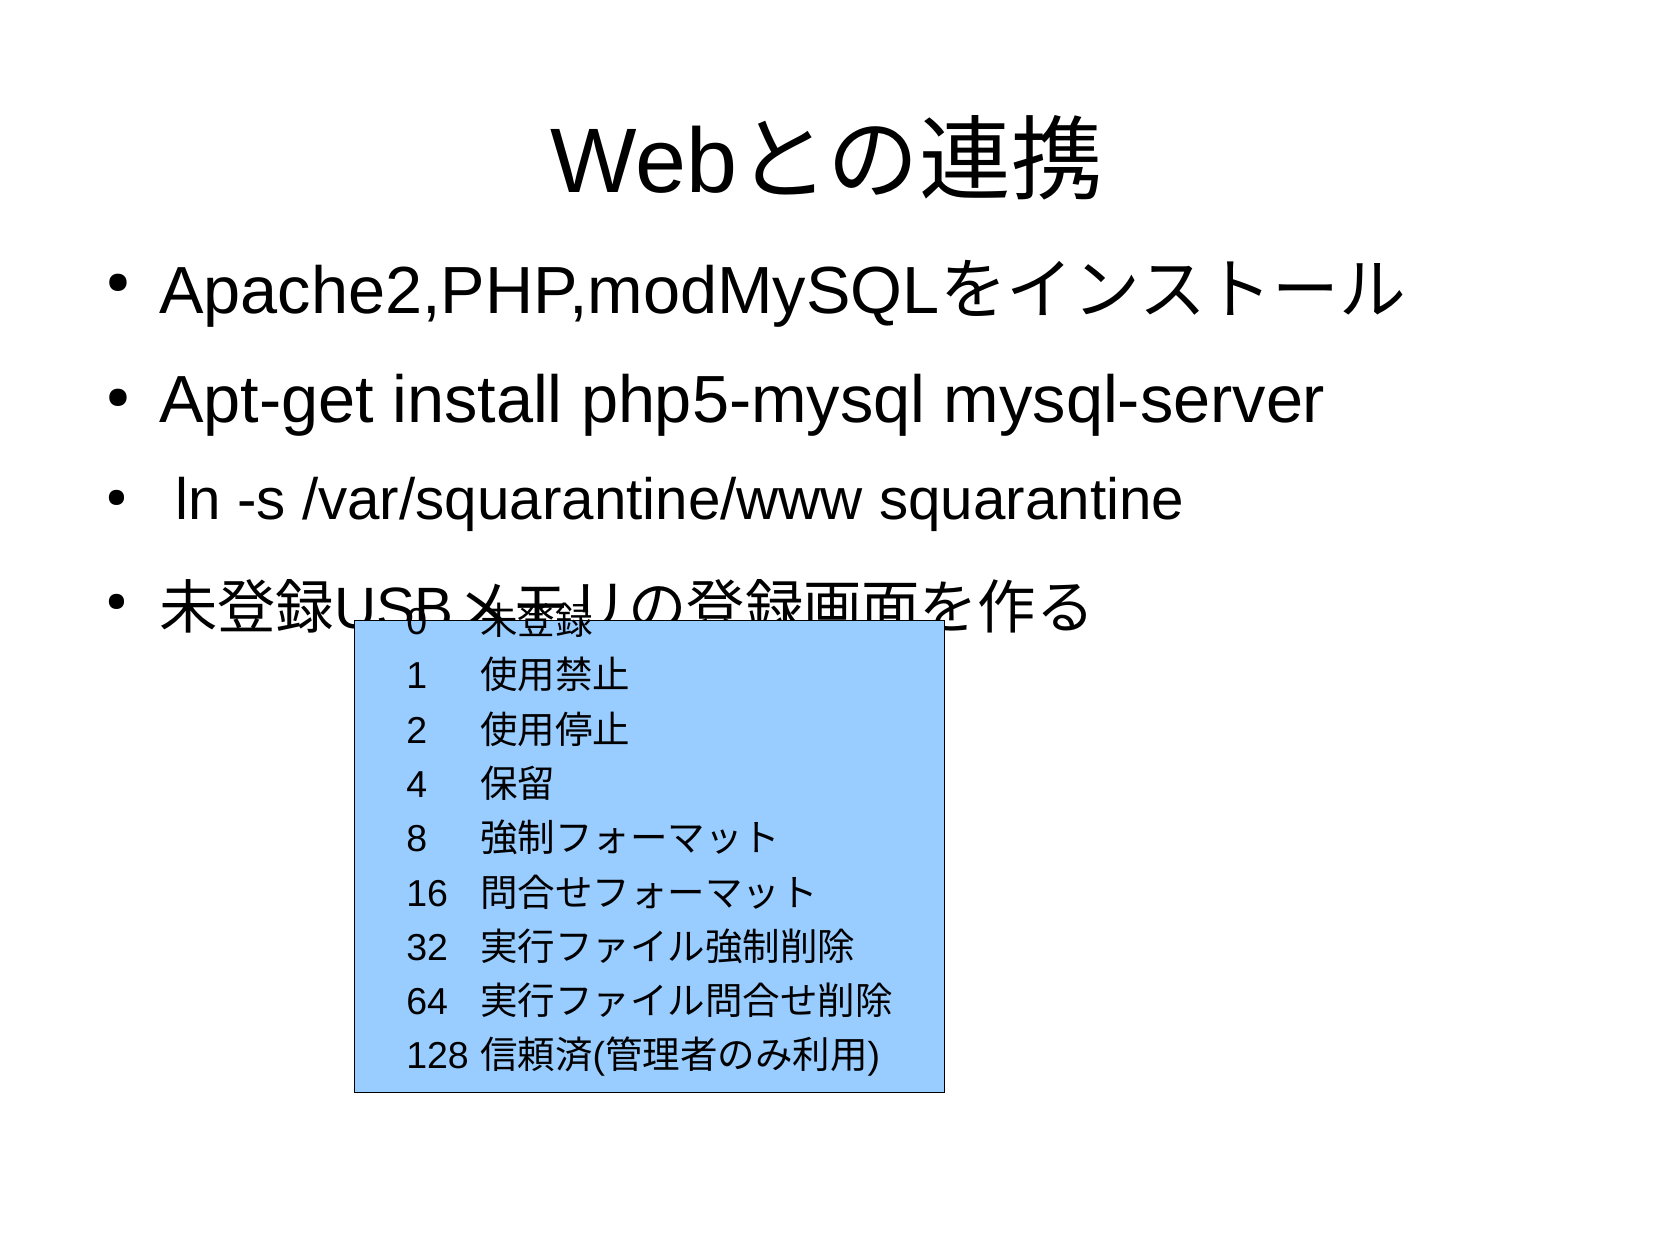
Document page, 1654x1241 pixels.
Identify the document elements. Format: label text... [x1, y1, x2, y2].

list Apache2,PHP,modMySQLをインストール Apt-get install php5-mysql mysql-server ln -s /var/squarantine/www squarantine 未登録USBメモリの登録画面を作る できた！ [88, 236, 1577, 1177]
text_box 0 未登録 1 使用禁止 2 使用停止 4 保留 8 強制フォーマット 16 問合せフォーマット 32 実行ファイル強制削除 64 実行ファイル問合せ削除 128 信頼済(管理者のみ利用) [354, 620, 945, 1093]
title Webとの連携 [82, 56, 1571, 250]
